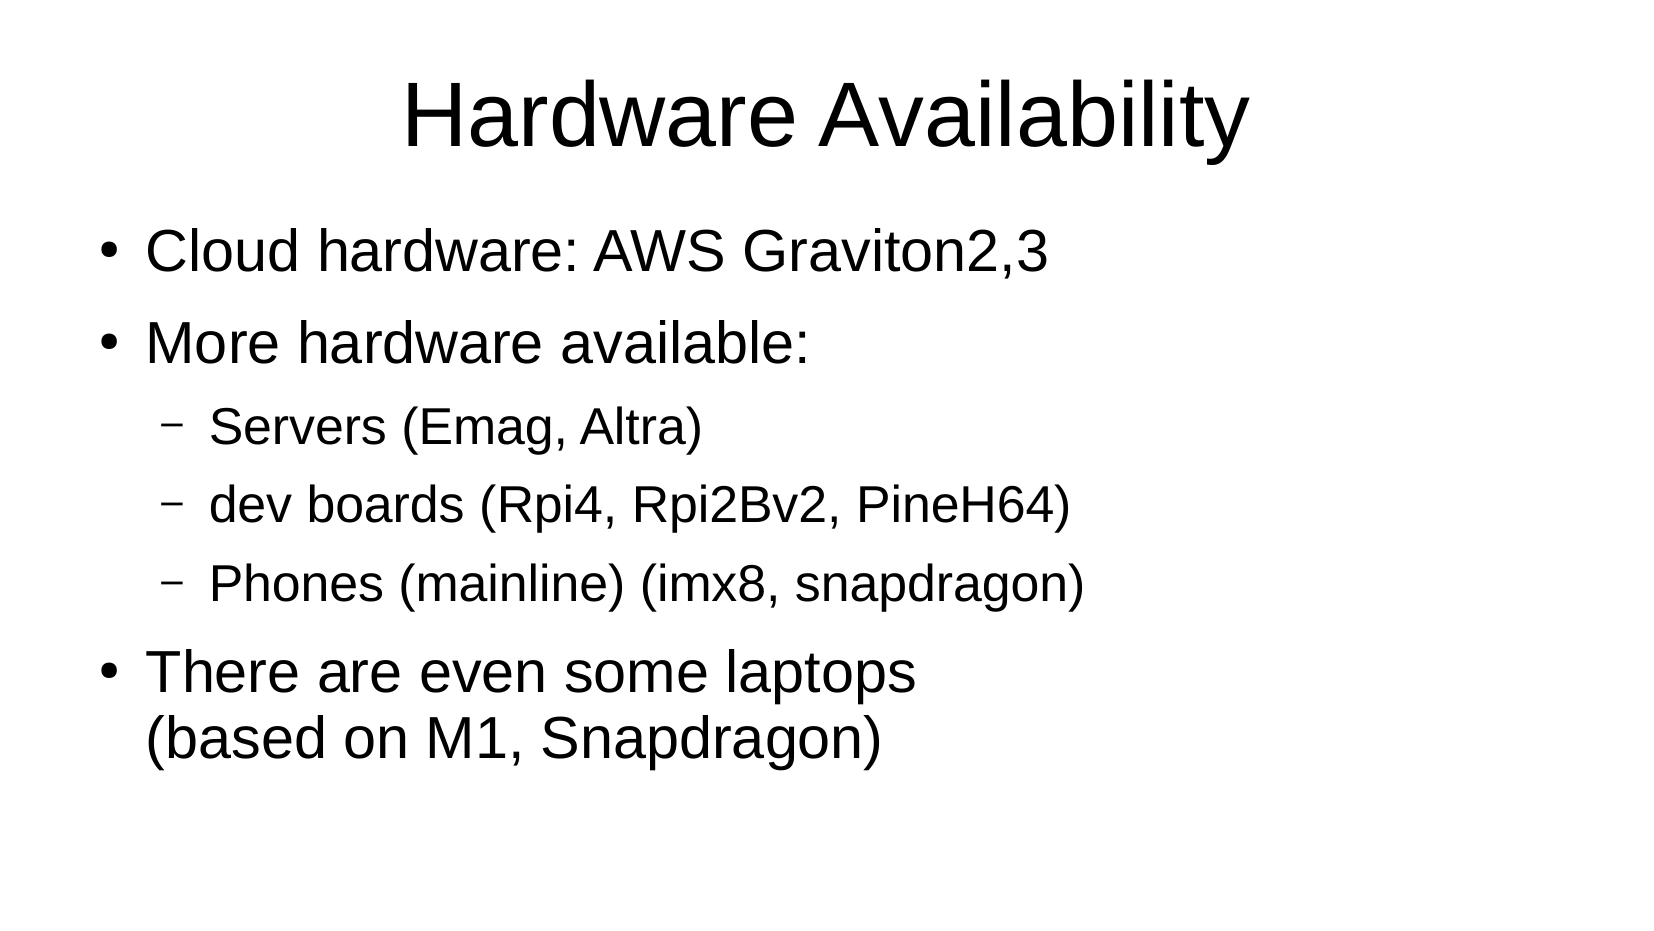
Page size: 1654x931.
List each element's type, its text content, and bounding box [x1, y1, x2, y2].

title Hardware Availability [82, 37, 1571, 193]
list Cloud hardware: AWS Graviton2,3 More hardware available: Servers (Emag, Altra) dev boards (Rpi4, Rpi2Bv2, PineH64) Phones (mainline) (imx8, snapdragon) There are even some laptops (based on M1, Snapdragon) [82, 217, 1571, 857]
